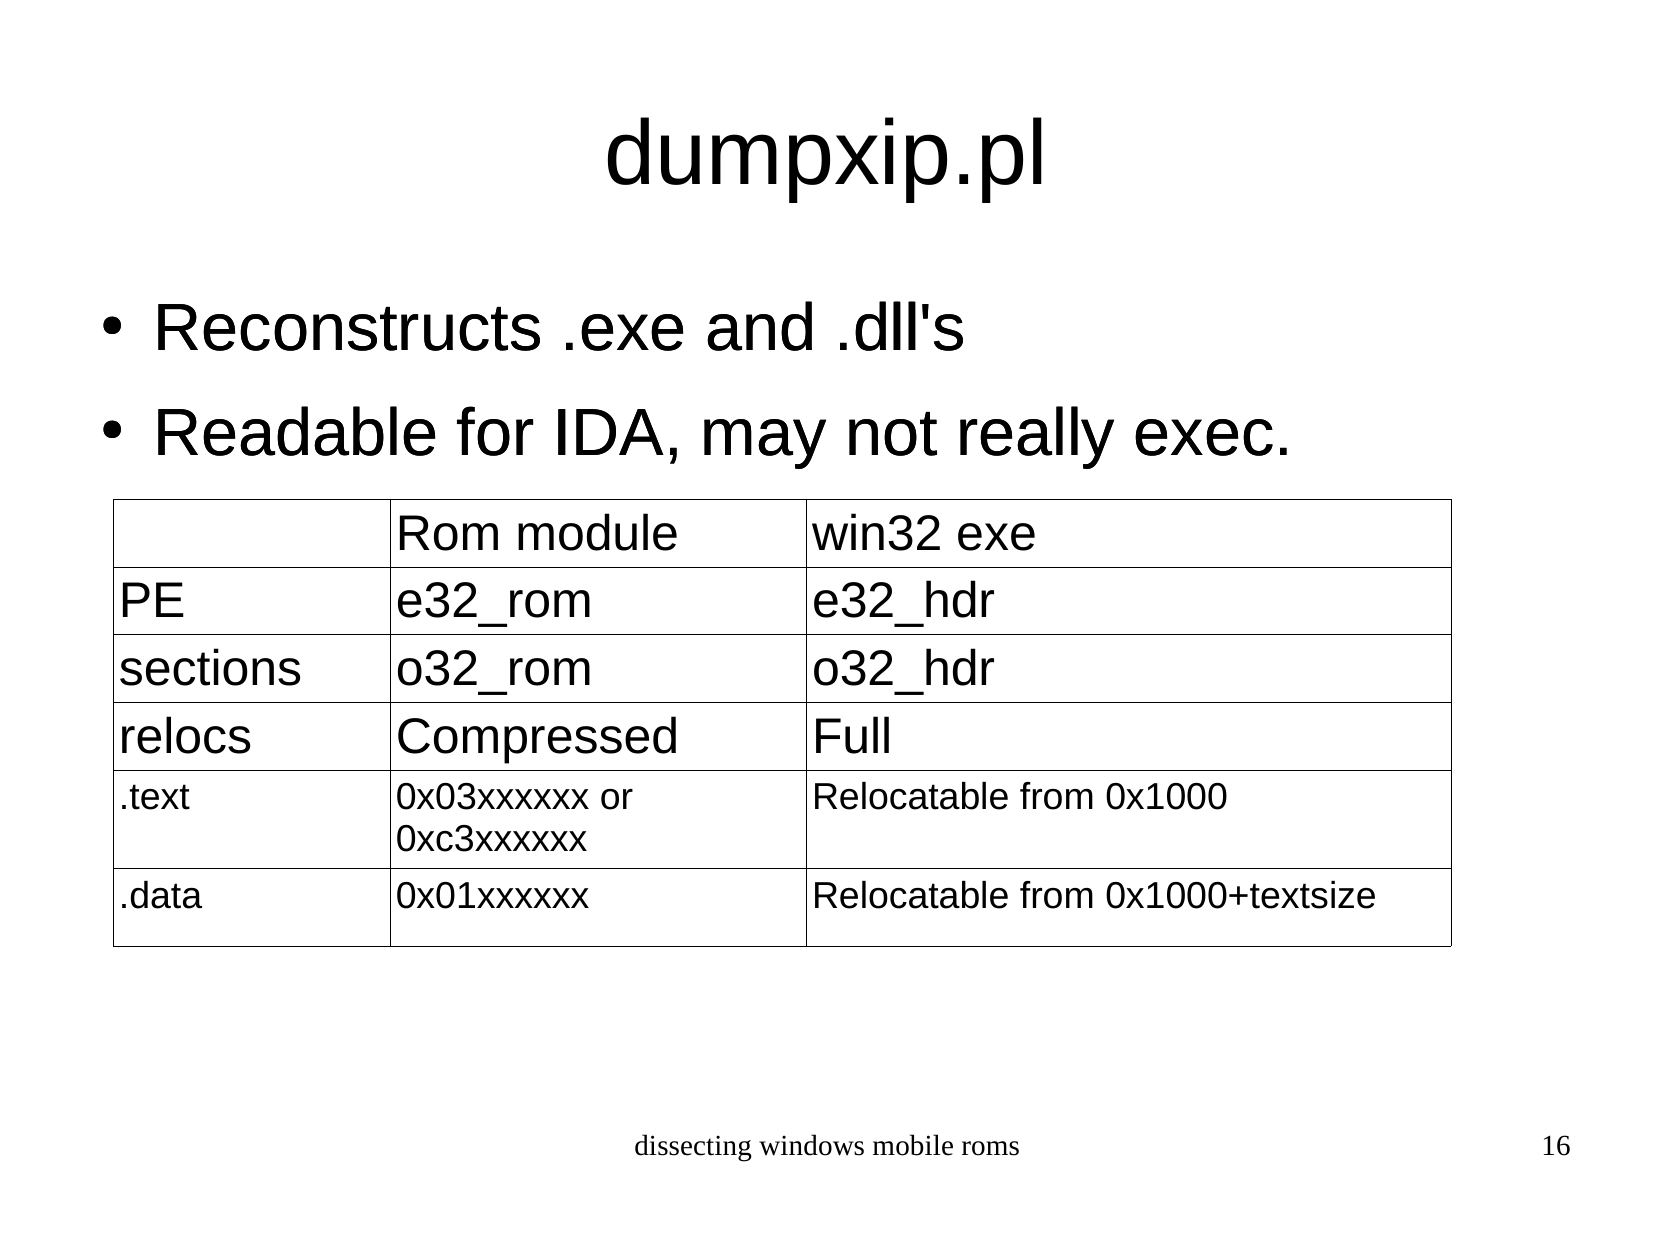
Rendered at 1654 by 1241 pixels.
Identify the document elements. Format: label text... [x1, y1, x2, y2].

table_header Rom module [391, 500, 806, 567]
table_header win32 exe [807, 500, 1451, 567]
table_cell 0x01xxxxxx [391, 869, 806, 946]
table_cell relocs [114, 703, 390, 770]
table_cell o32_rom [391, 635, 806, 702]
list Reconstructs .exe and .dll's Readable for IDA, may not really exec. [82, 290, 1571, 488]
table_header [114, 500, 390, 567]
title dumpxip.pl [82, 49, 1571, 257]
table_cell Full [807, 703, 1451, 770]
table_cell Relocatable from 0x1000 [807, 771, 1451, 868]
table_cell e32_rom [391, 568, 806, 634]
table_cell .data [114, 869, 390, 946]
table_cell Relocatable from 0x1000+textsize [807, 869, 1451, 946]
table_cell e32_hdr [807, 568, 1451, 634]
table_cell 0x03xxxxxx or 0xc3xxxxxx [391, 771, 806, 868]
table_cell PE [114, 568, 390, 634]
table_cell Compressed [391, 703, 806, 770]
table_cell o32_hdr [807, 635, 1451, 702]
table_cell sections [114, 635, 390, 702]
table_cell .text [114, 771, 390, 868]
